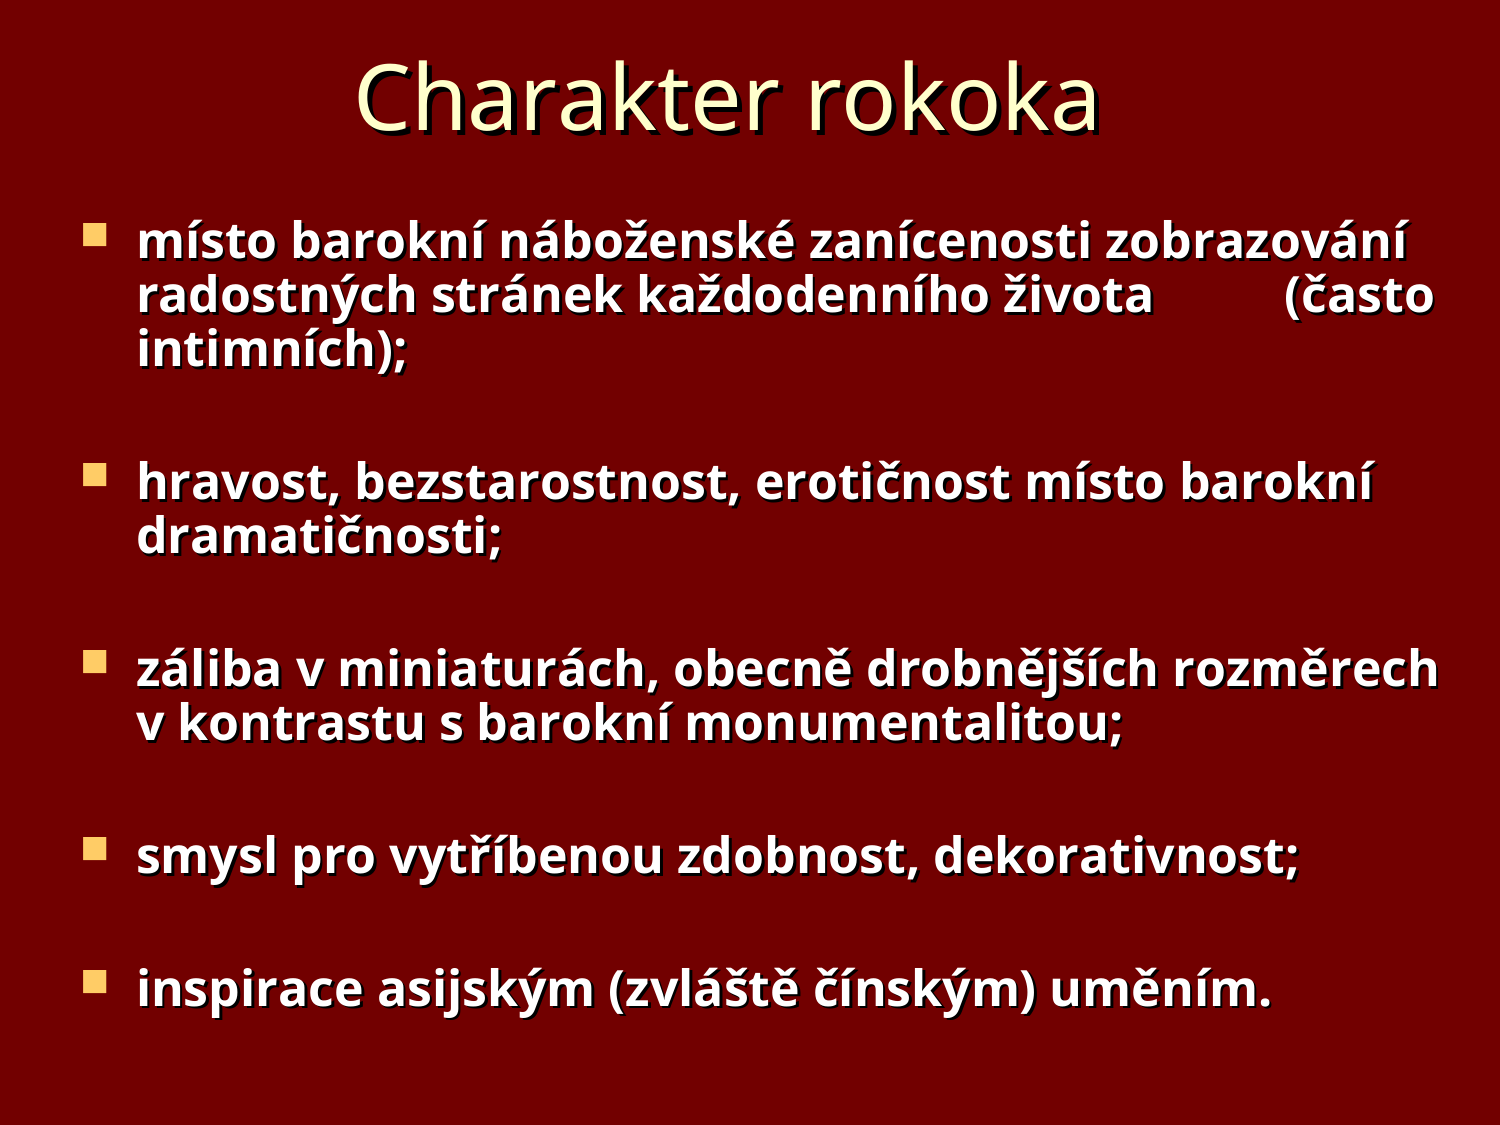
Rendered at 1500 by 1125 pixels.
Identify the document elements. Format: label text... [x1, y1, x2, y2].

list místo barokní náboženské zanícenosti zobrazování radostných stránek každodenního života (často intimních); hravost, bezstarostnost, erotičnost místo barokní dramatičnosti; záliba v miniaturách, obecně drobnějších rozměrech v kontrastu s barokní monumentalitou; smysl pro vytříbenou zdobnost, dekorativnost; inspirace asijským (zvláště čínským) uměním. [64, 208, 1461, 1125]
title Charakter rokoka [53, 0, 1404, 188]
